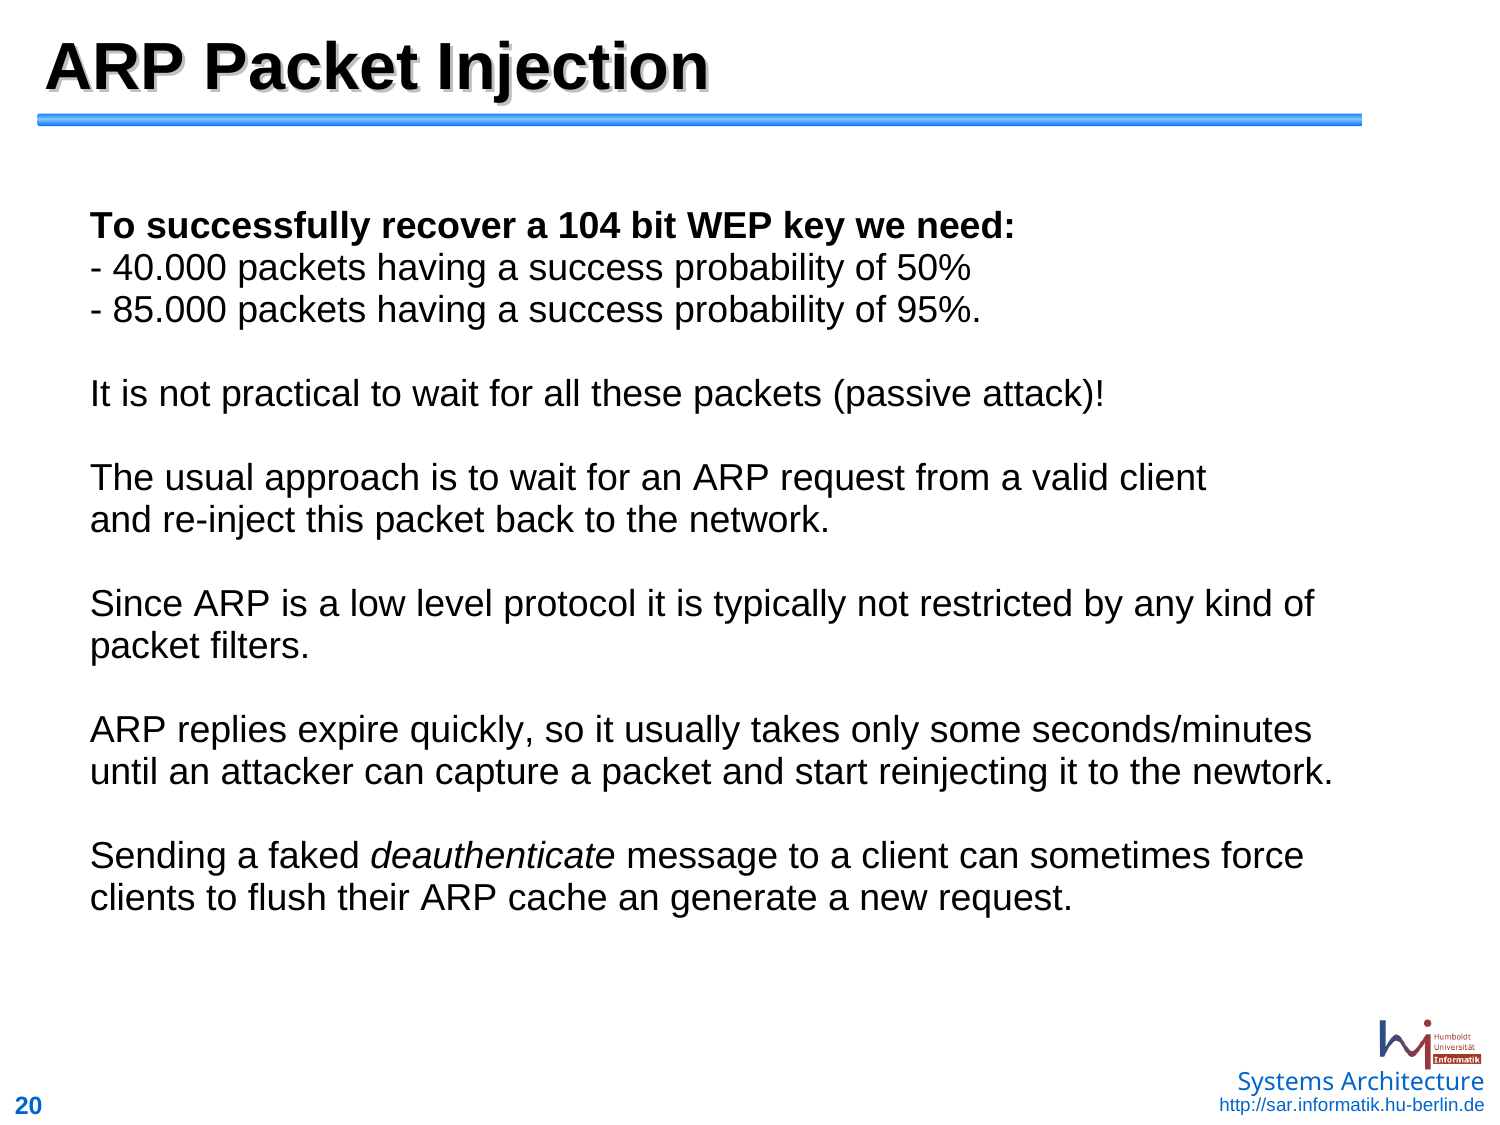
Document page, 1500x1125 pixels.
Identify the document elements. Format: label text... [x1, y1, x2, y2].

picture [1376, 1016, 1483, 1071]
text_box To successfully recover a 104 bit WEP key we need: - 40.000 packets having a success probability of 50% - 85.000 packets having a success probability of 95%. It is not practical to wait for all these packets (passive attack)! The usual approach is to wait for an ARP request from a valid client and re-inject this packet back to the network. Since ARP is a low level protocol it is typically not restricted by any kind of packet filters. ARP replies expire quickly, so it usually takes only some seconds/minutes until an attacker can capture a packet and start reinjecting it to the newtork. Sending a faked deauthenticate message to a client can sometimes force clients to flush their ARP cache an generate a new request. [75, 197, 1388, 927]
title ARP Packet Injection [29, 20, 1500, 114]
